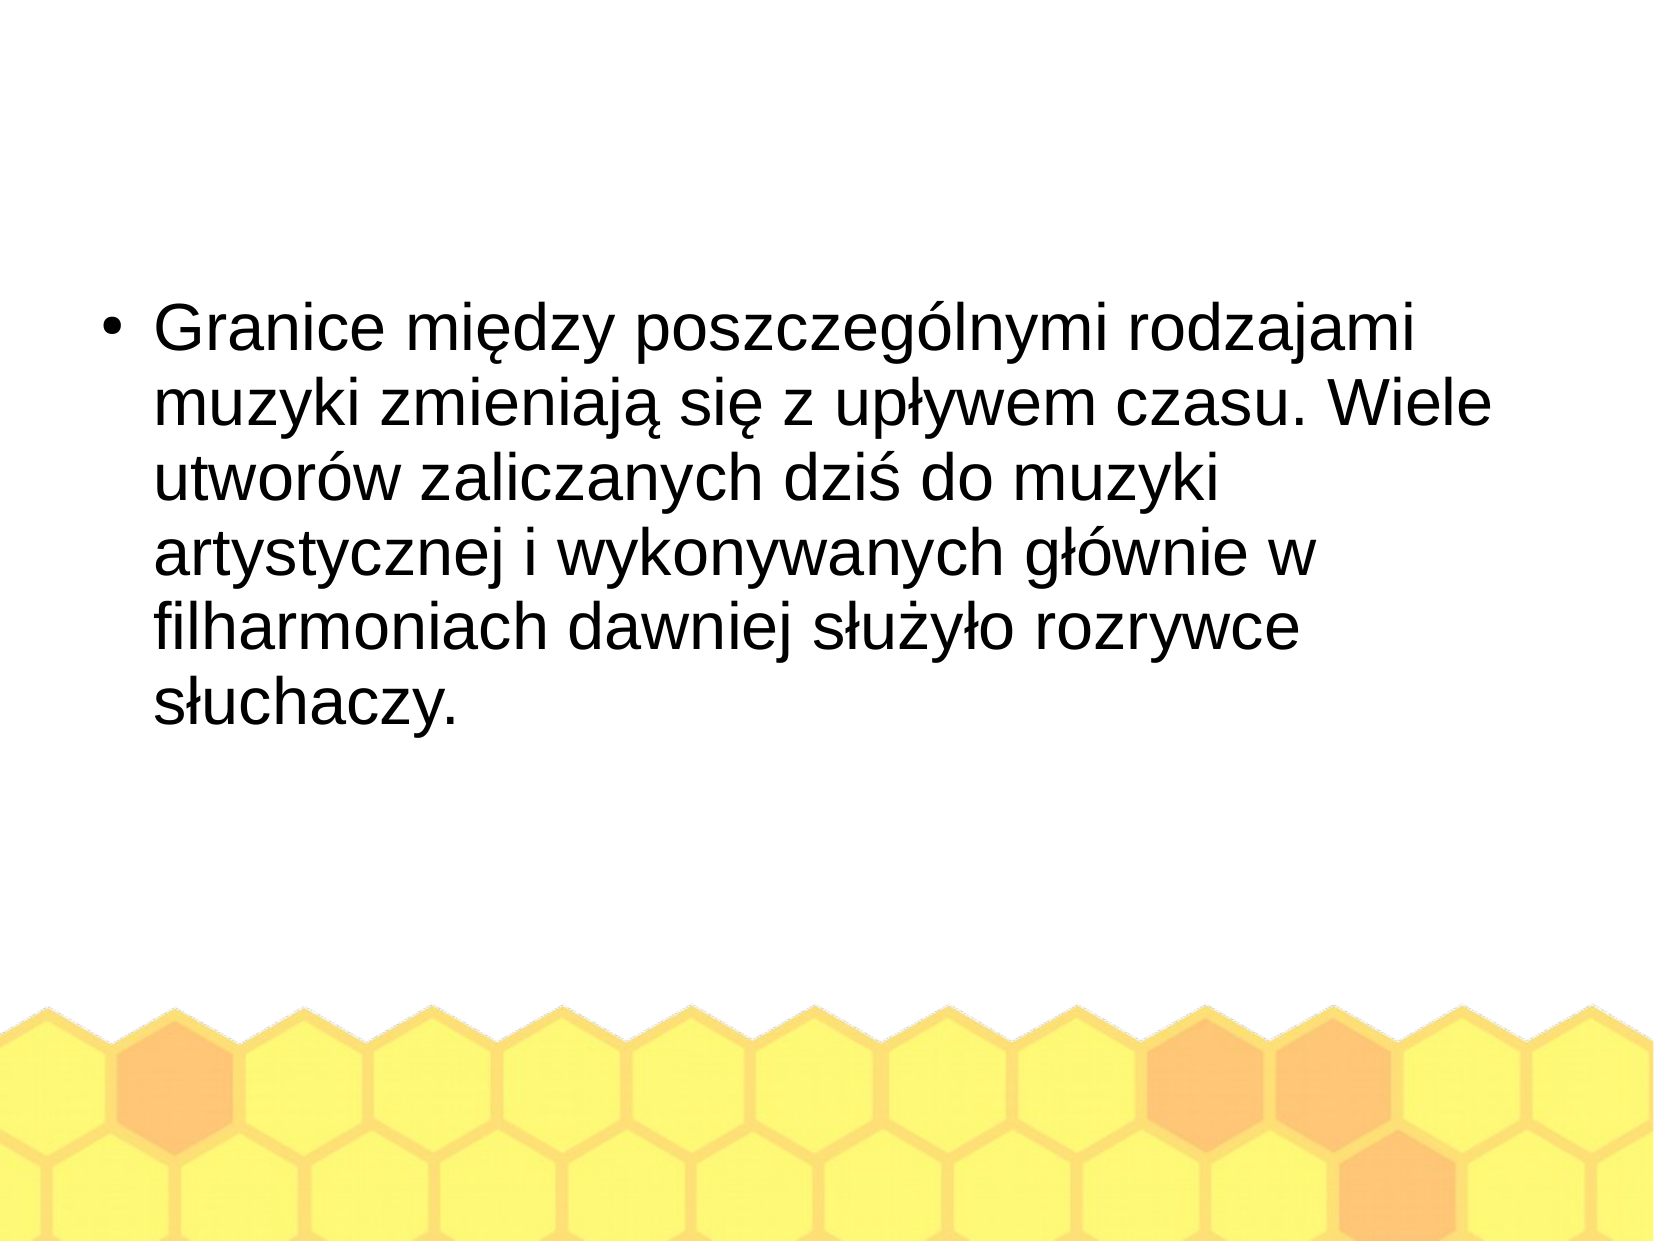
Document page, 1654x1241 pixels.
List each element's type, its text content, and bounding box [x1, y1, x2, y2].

picture [0, 1001, 1654, 1241]
list Granice między poszczególnymi rodzajami muzyki zmieniają się z upływem czasu. Wiele utworów zaliczanych dziś do muzyki artystycznej i wykonywanych głównie w filharmoniach dawniej służyło rozrywce słuchaczy. [82, 290, 1571, 1010]
